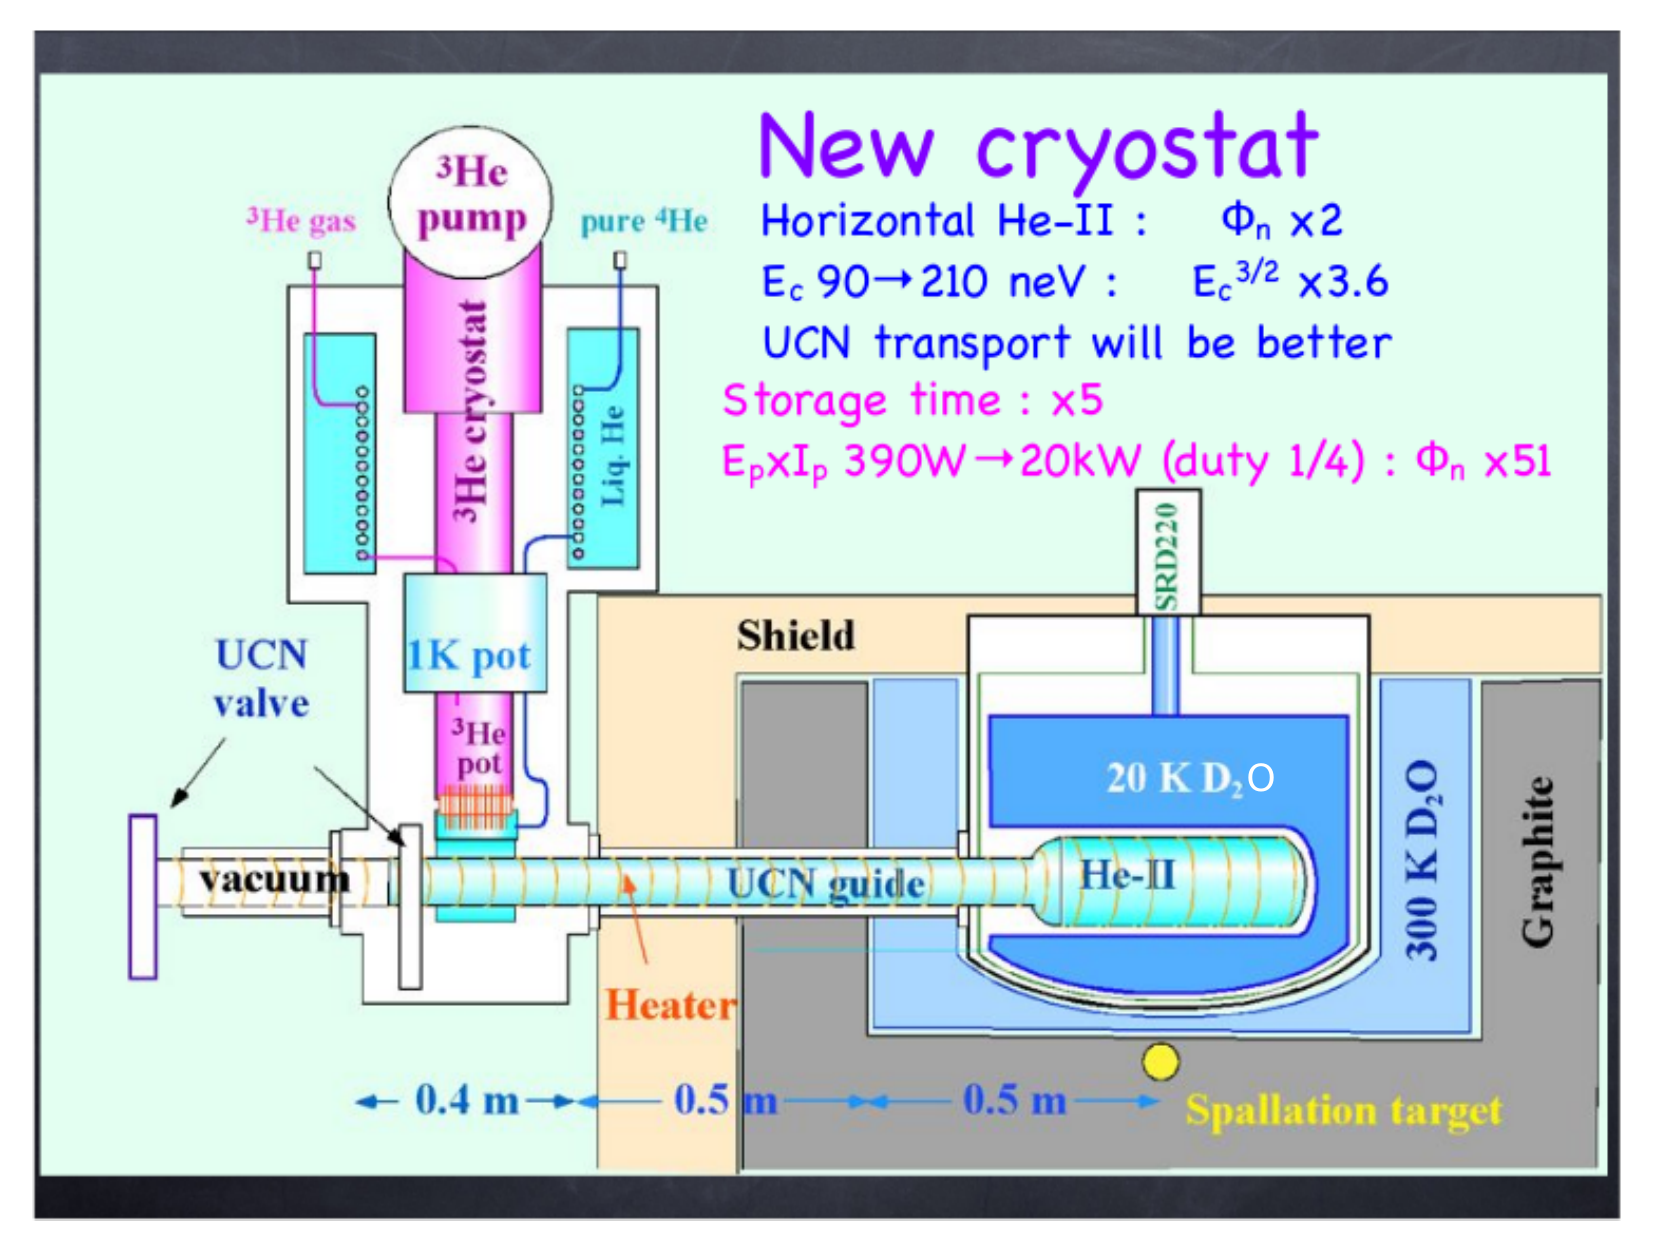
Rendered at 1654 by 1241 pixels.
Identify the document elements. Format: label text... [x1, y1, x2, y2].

text_box O [1231, 749, 1291, 808]
picture [29, 29, 1625, 1221]
